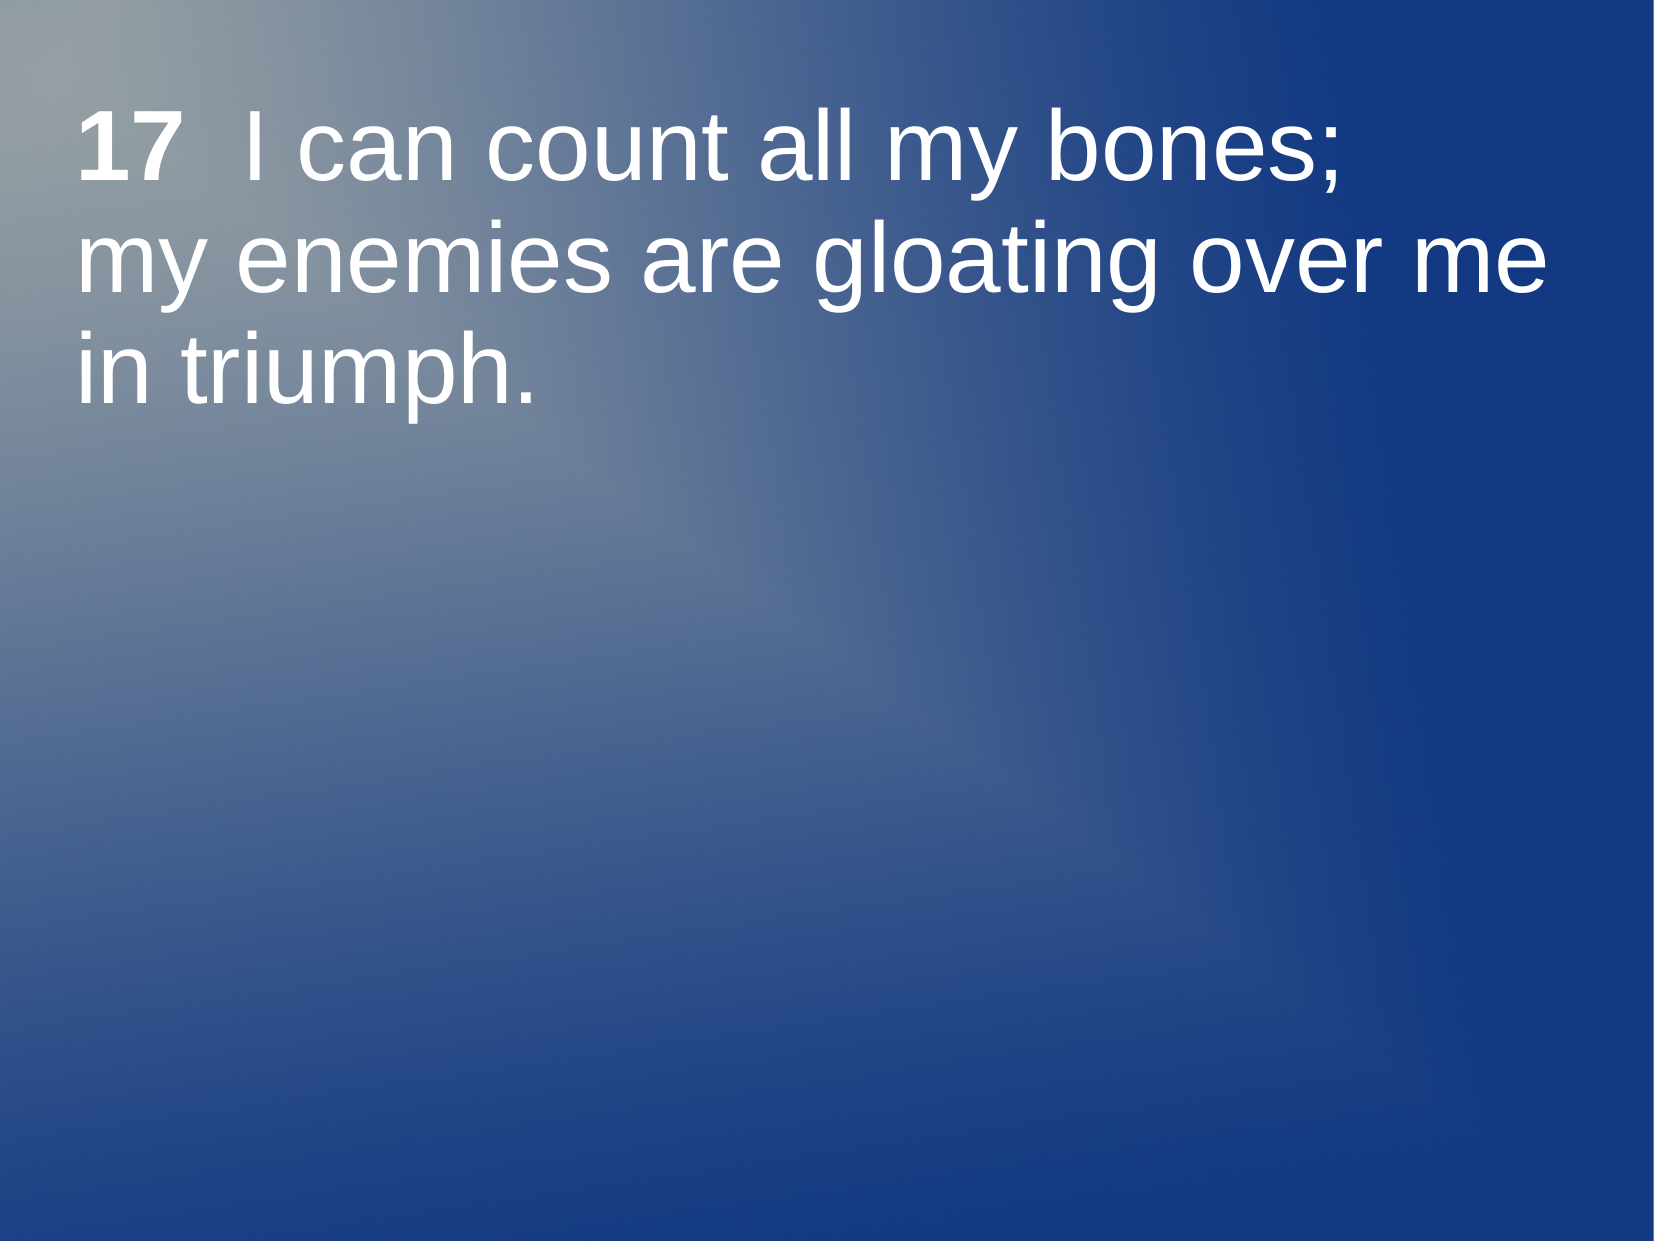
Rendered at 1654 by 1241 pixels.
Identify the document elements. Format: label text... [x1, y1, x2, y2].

list 17 I can count all my bones; my enemies are gloating over me in triumph. [75, 90, 1606, 1241]
picture [0, 0, 1654, 1241]
